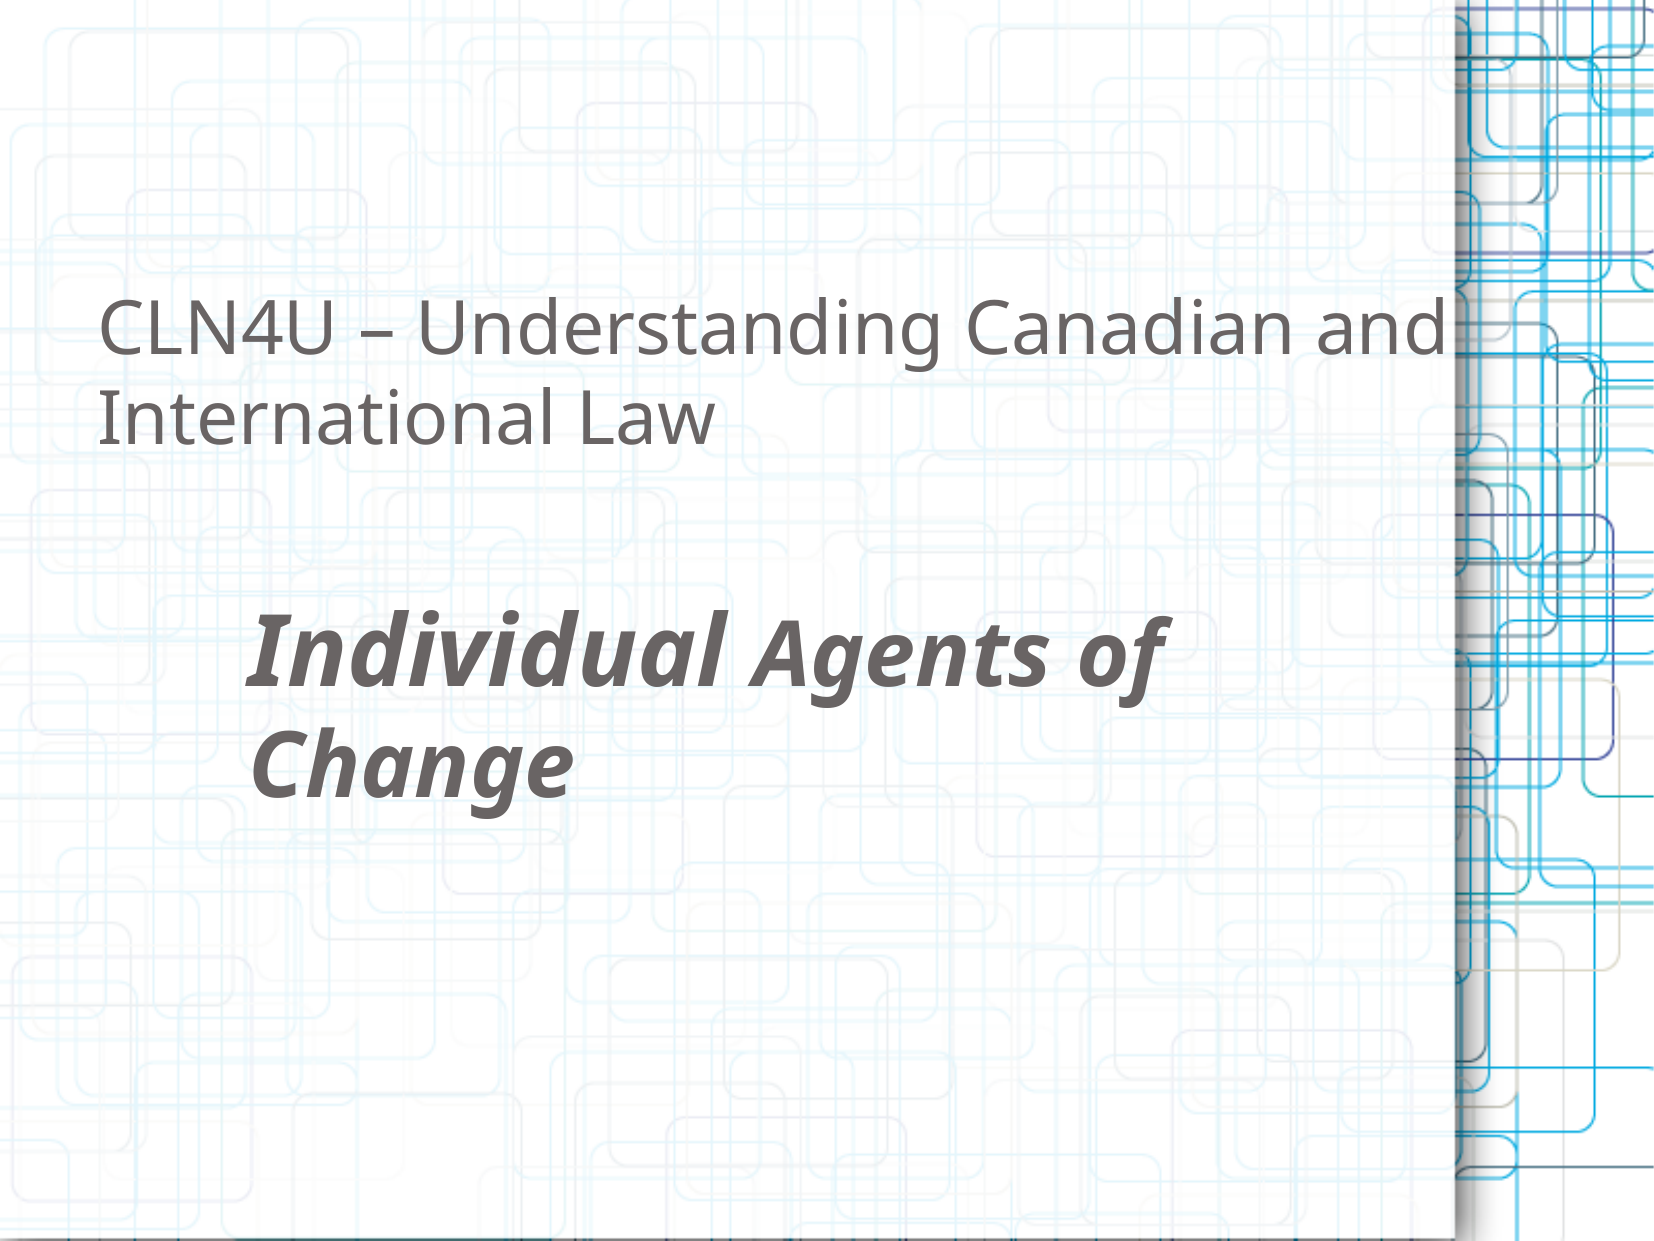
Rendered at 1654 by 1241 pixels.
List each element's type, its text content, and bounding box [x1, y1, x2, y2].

subtitle Individual Agents of Change [234, 578, 1392, 869]
title CLN4U – Understanding Canadian and International Law [82, 272, 1571, 539]
